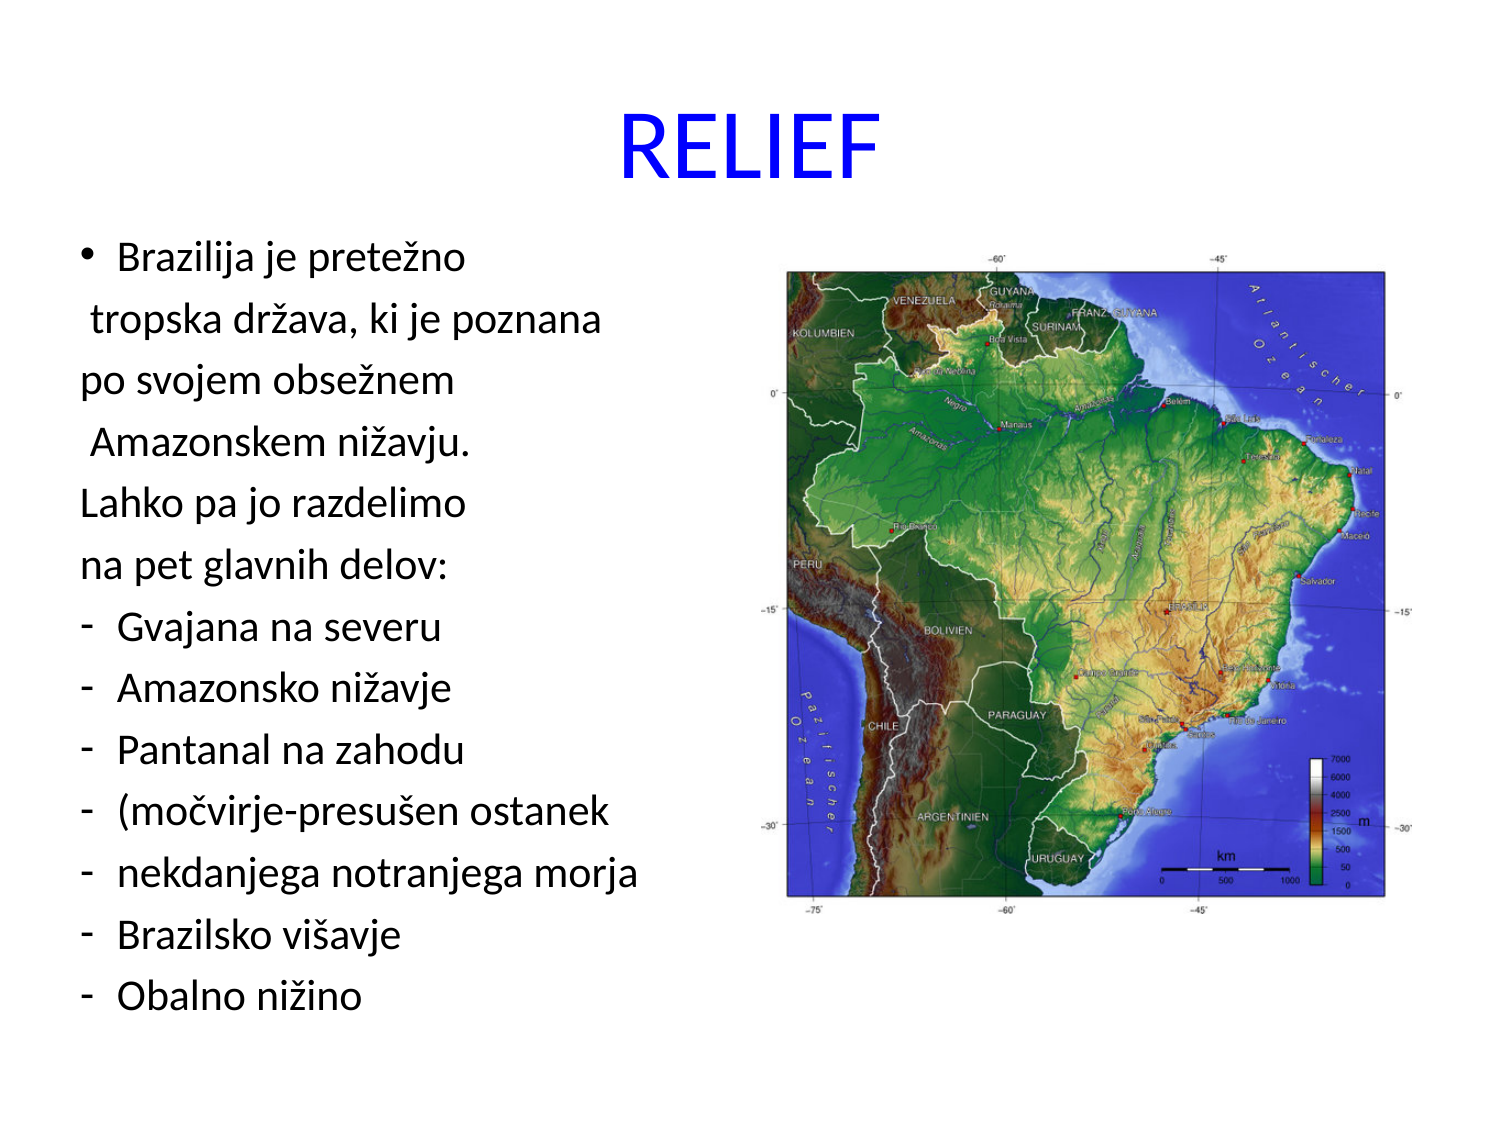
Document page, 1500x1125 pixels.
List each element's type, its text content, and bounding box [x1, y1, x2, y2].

title RELIEF [75, 45, 1425, 233]
picture [761, 255, 1412, 914]
list Brazilija je pretežno tropska država, ki je poznana po svojem obsežnem Amazonskem nižavju. Lahko pa jo razdelimo na pet glavnih delov: Gvajana na severu Amazonsko nižavje Pantanal na zahodu (močvirje-presušen ostanek nekdanjega notranjega morja Brazilsko višavje Obalno nižino [64, 220, 1415, 1029]
